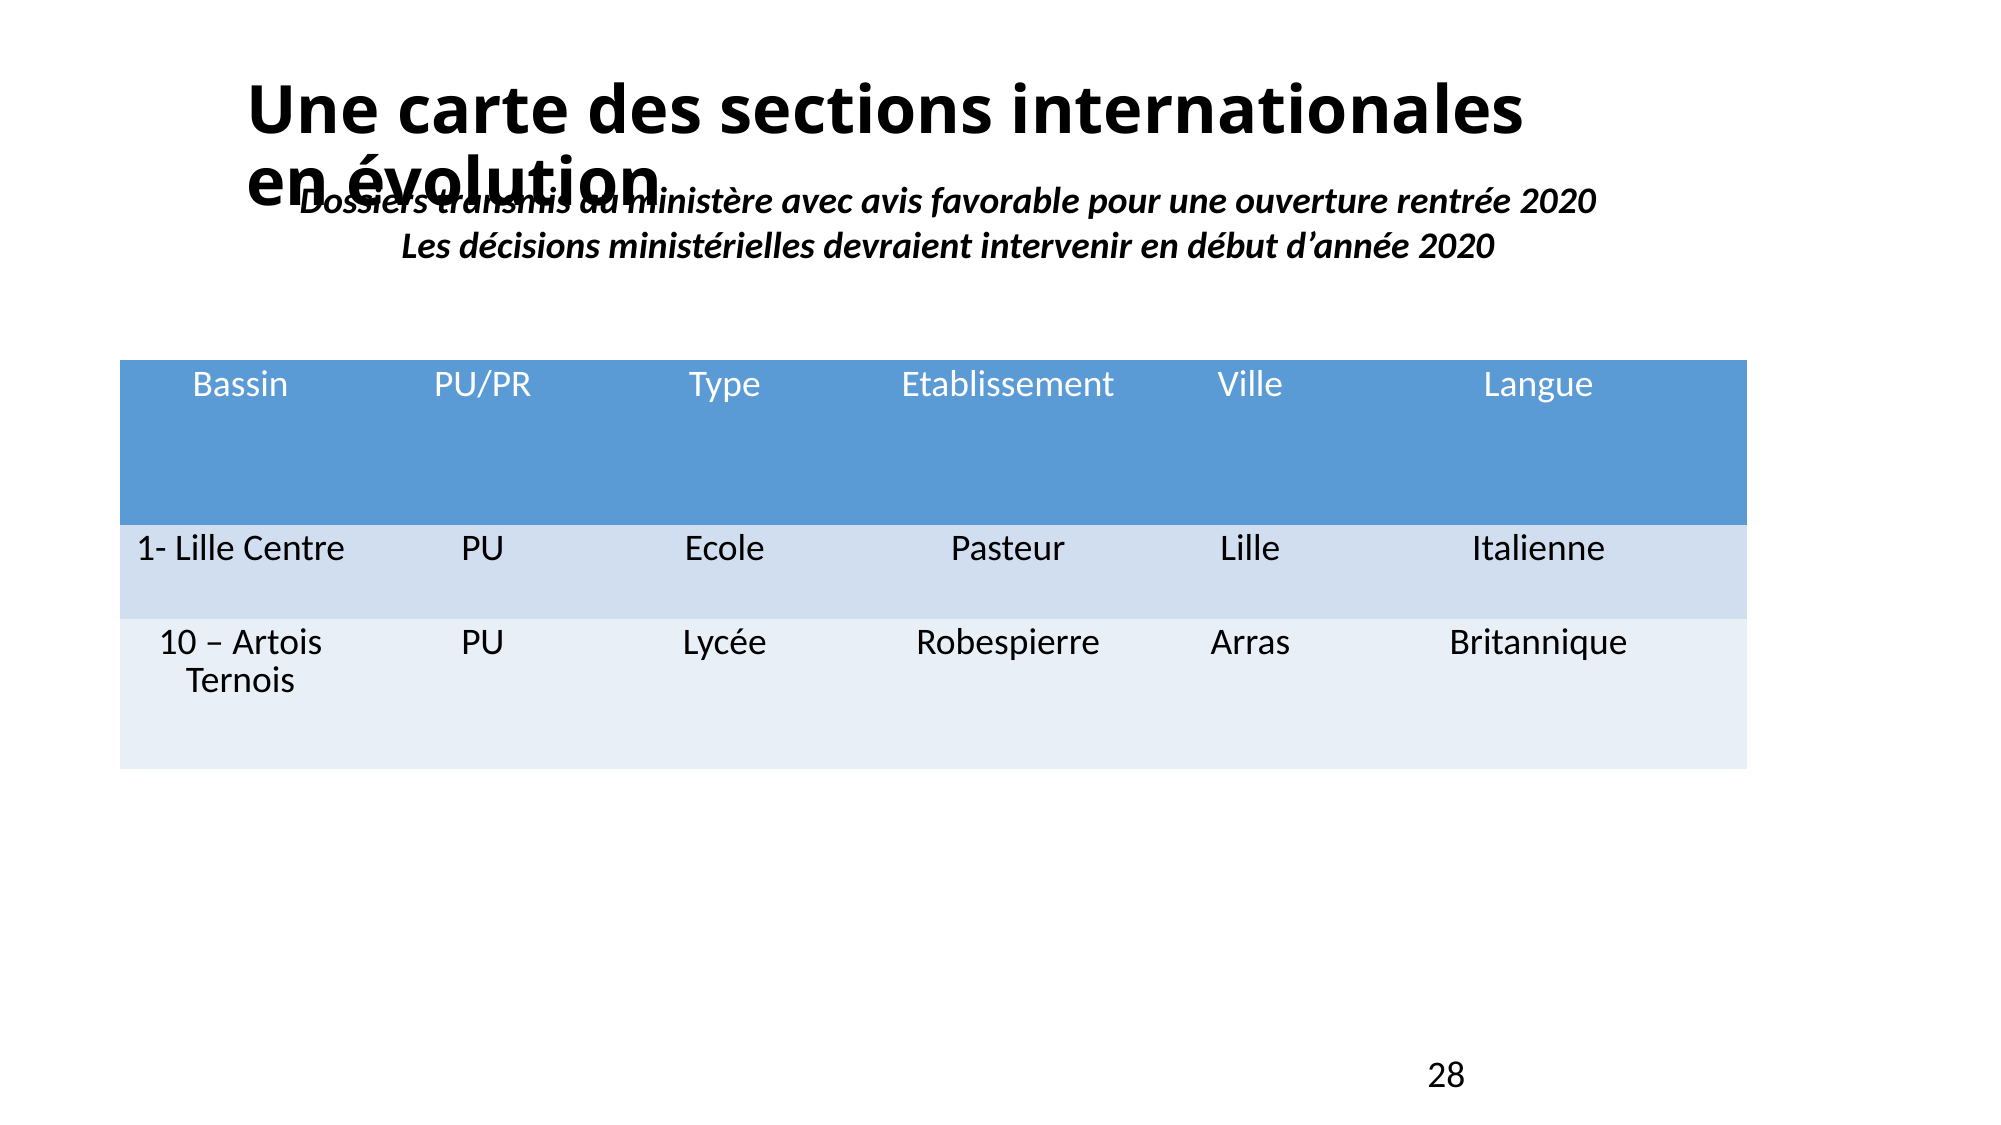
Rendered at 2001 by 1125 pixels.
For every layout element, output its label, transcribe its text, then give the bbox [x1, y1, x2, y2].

table_cell PU [362, 525, 604, 619]
table_header Etablissement [846, 360, 1171, 525]
table_cell 1- Lille Centre [120, 525, 362, 619]
table_cell Arras [1171, 619, 1330, 769]
table_header Bassin [120, 360, 362, 525]
table_header Langue [1330, 360, 1747, 525]
table_cell Pasteur [846, 525, 1171, 619]
title Une carte des sections internationales en évolution [231, 68, 1732, 154]
table_cell Ecole [604, 525, 846, 619]
table_cell Lille [1171, 525, 1330, 619]
table_cell Italienne [1330, 525, 1747, 619]
table_cell Lycée [604, 619, 846, 769]
table_cell Britannique [1330, 619, 1747, 769]
table_cell PU [362, 619, 604, 769]
table_header PU/PR [362, 360, 604, 525]
text_box Dossiers transmis au ministère avec avis favorable pour une ouverture rentrée 2020 Les décisions ministérielles devraient intervenir en début d’année 2020 [119, 168, 1778, 274]
table_cell 10 – Artois Ternois [120, 619, 362, 769]
table_cell Robespierre [846, 619, 1171, 769]
table_header Ville [1171, 360, 1330, 525]
slide_number <numéro> [1412, 1042, 1863, 1103]
table_header Type [604, 360, 846, 525]
